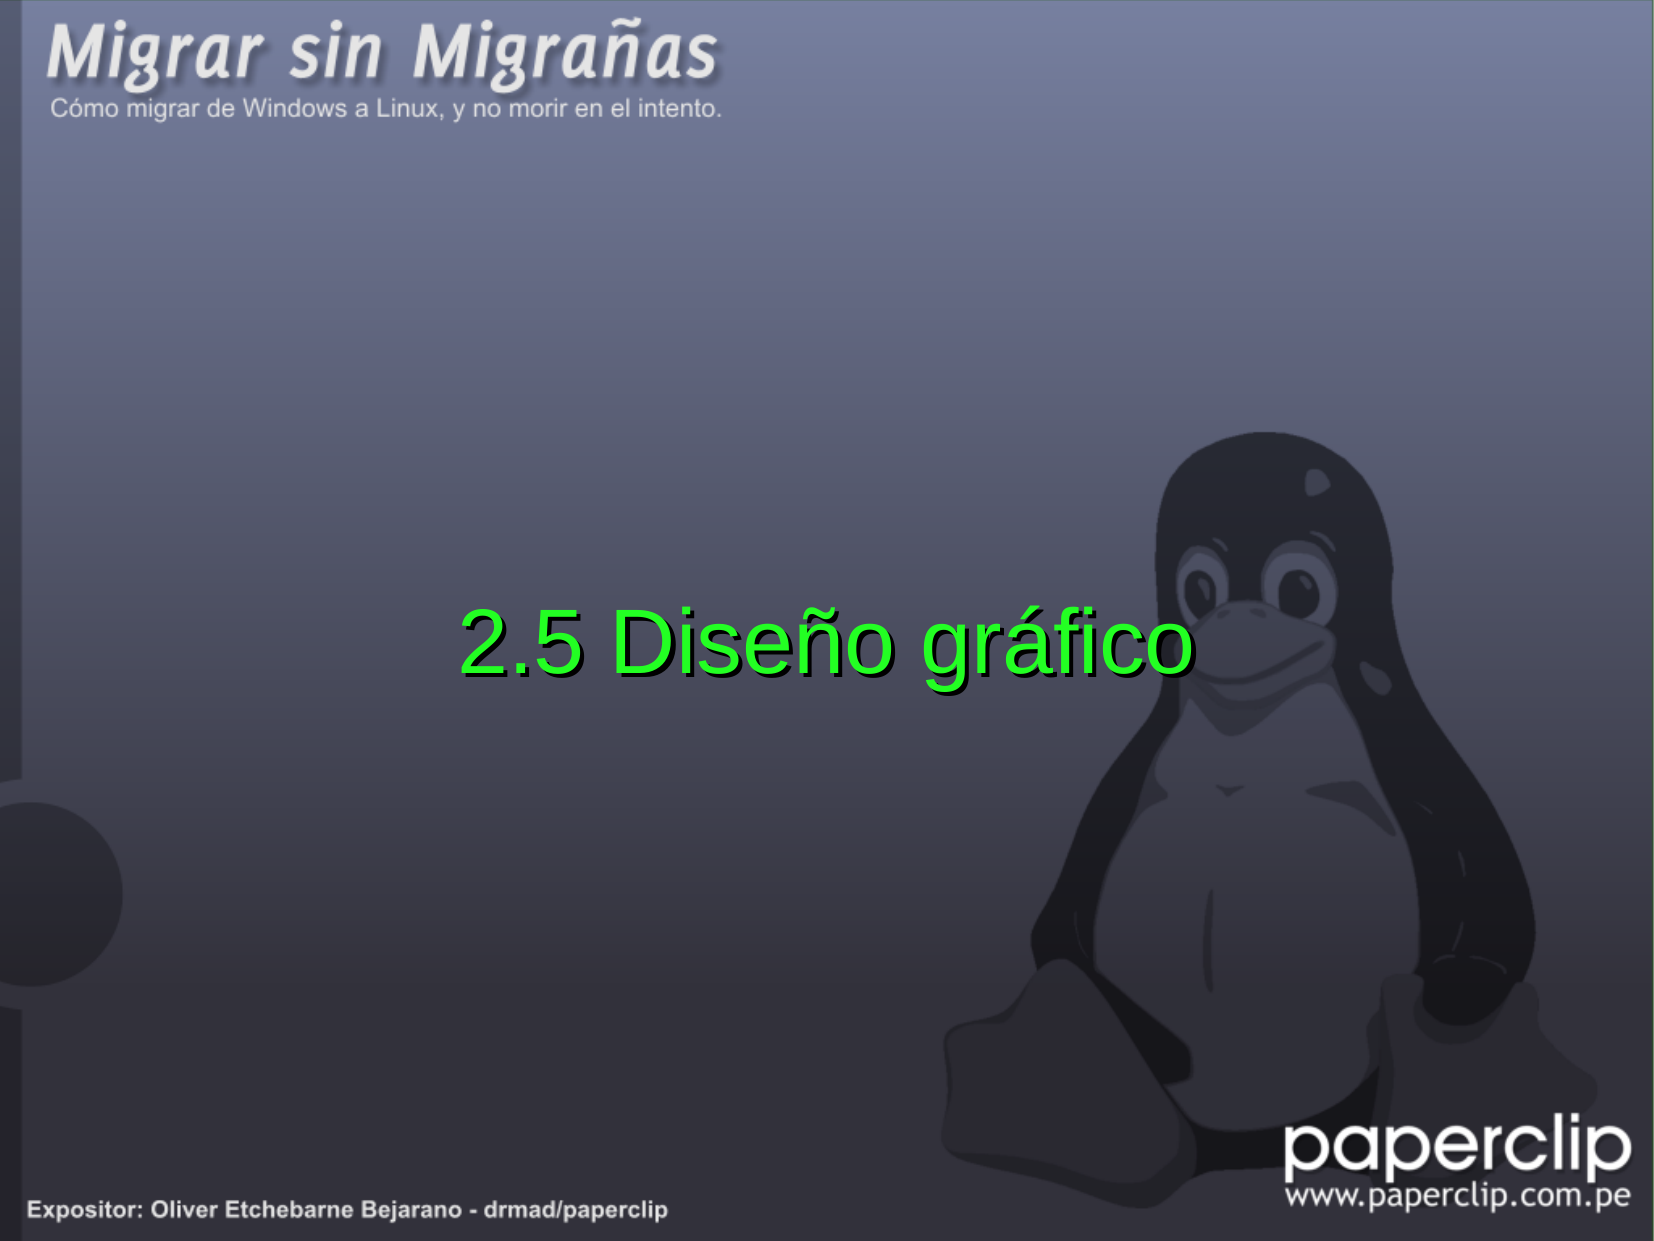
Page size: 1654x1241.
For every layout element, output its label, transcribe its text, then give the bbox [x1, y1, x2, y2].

title 2.5 Diseño gráfico [82, 572, 1572, 712]
picture [0, 0, 1654, 1241]
